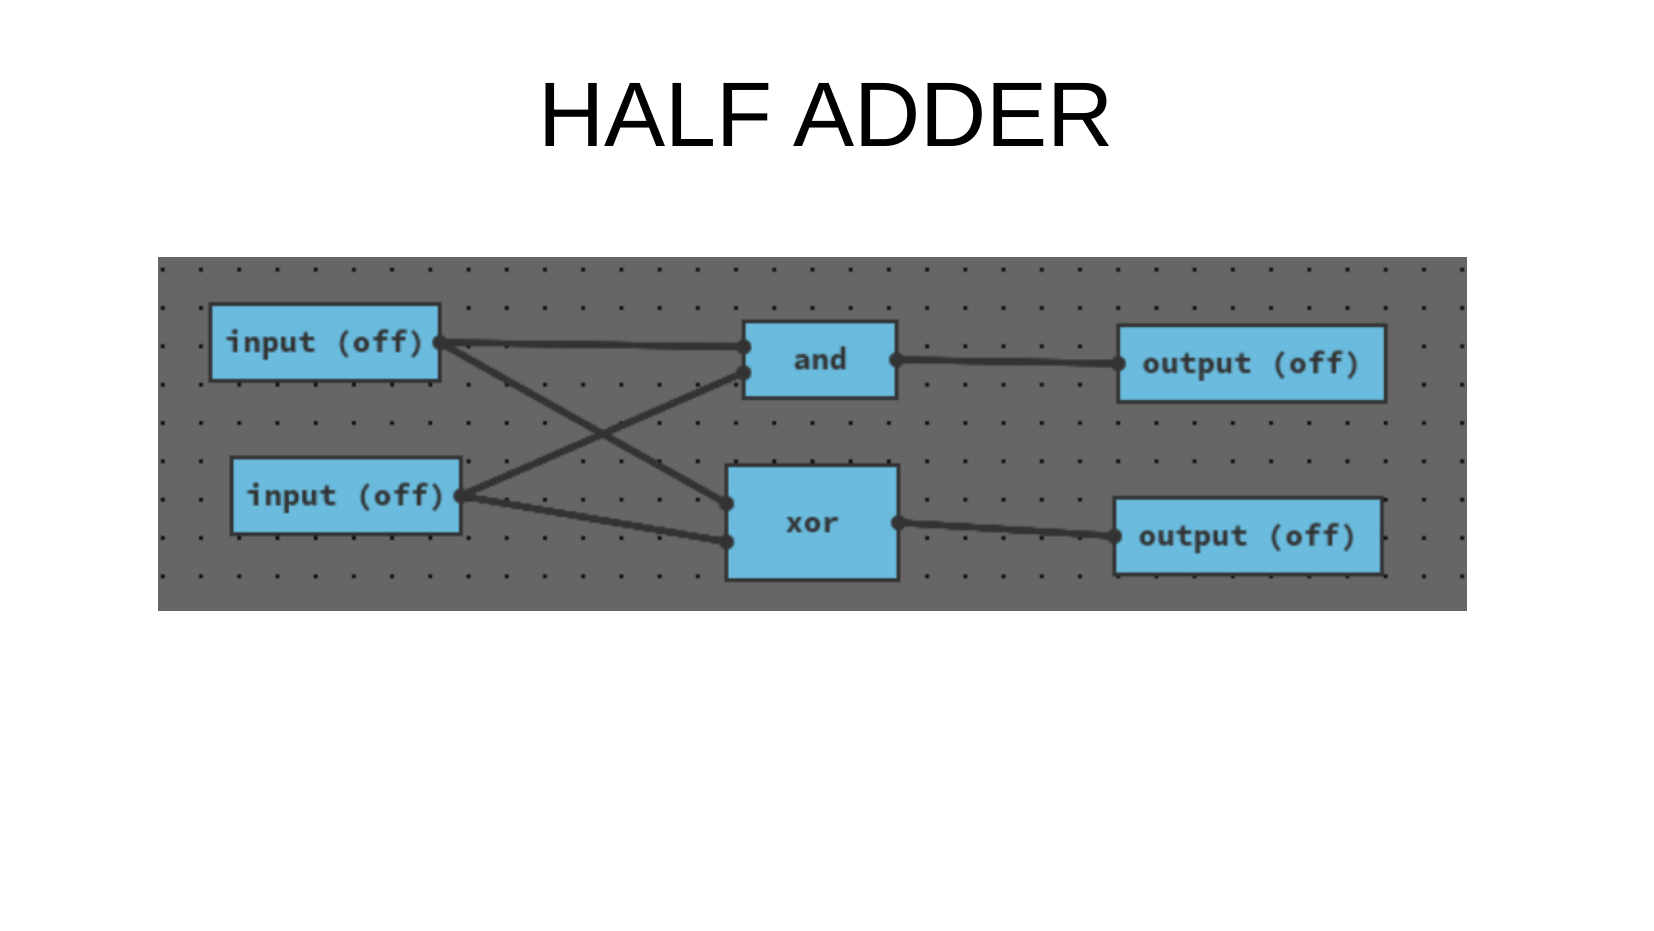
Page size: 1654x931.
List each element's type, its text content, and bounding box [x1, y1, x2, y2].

picture [158, 257, 1467, 611]
title HALF ADDER [82, 37, 1571, 193]
